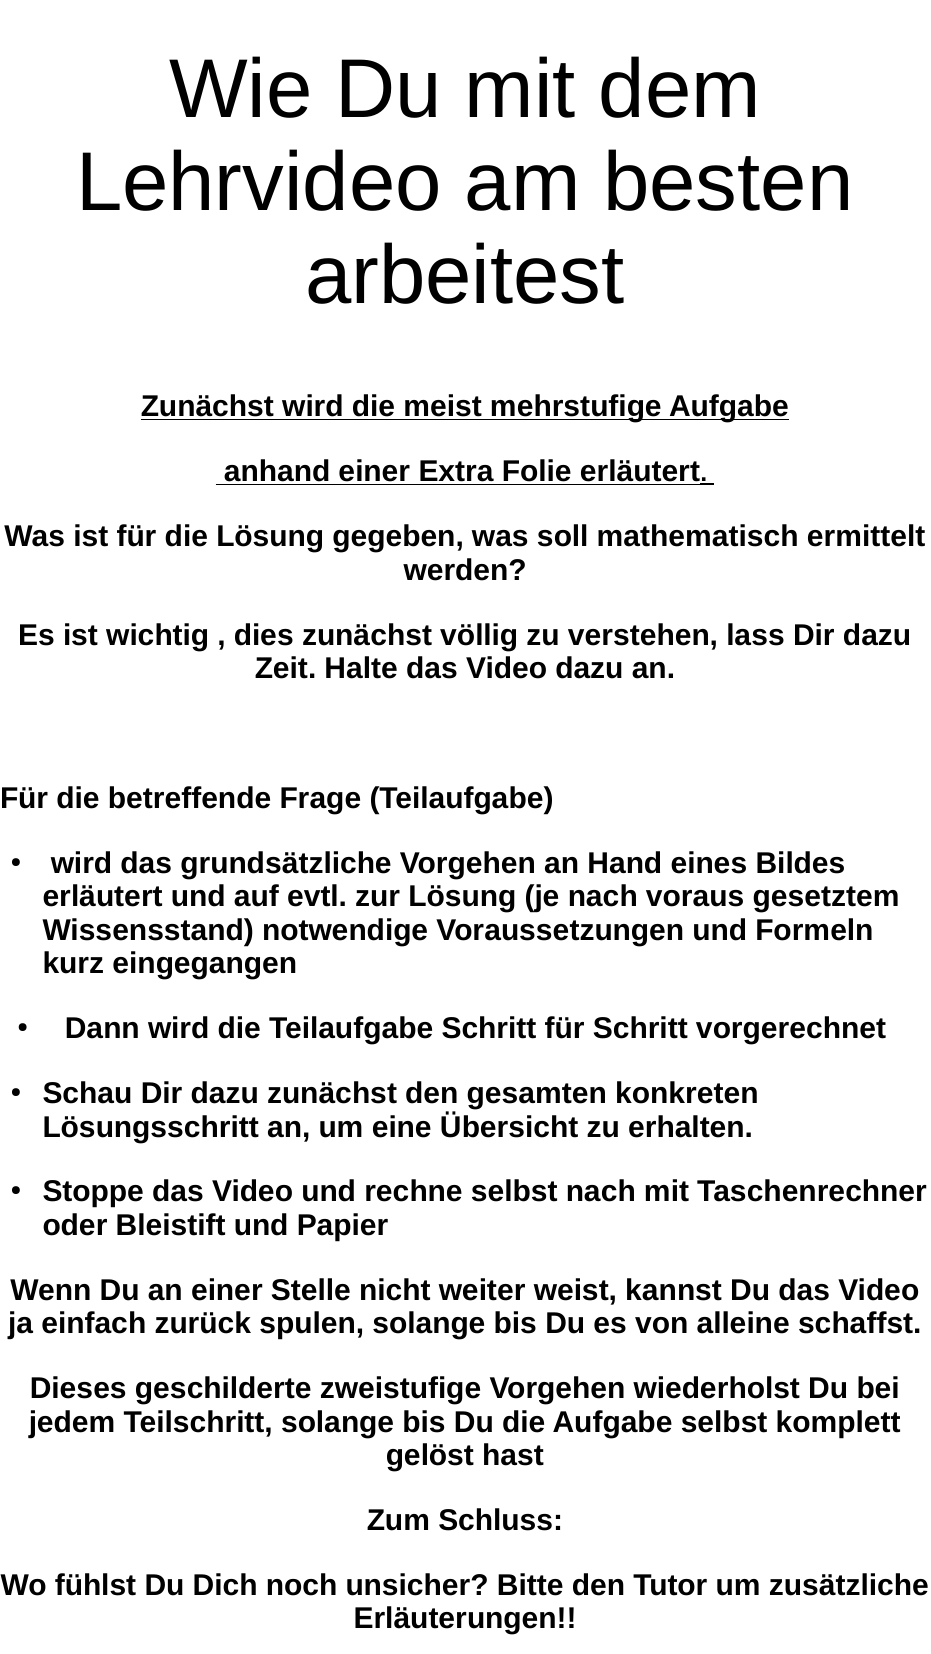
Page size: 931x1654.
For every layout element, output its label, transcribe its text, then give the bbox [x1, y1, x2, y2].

list Zunächst wird die meist mehrstufige Aufgabe anhand einer Extra Folie erläutert. Was ist für die Lösung gegeben, was soll mathematisch ermittelt werden? Es ist wichtig , dies zunächst völlig zu verstehen, lass Dir dazu Zeit. Halte das Video dazu an. Für die betreffende Frage (Teilaufgabe) wird das grundsätzliche Vorgehen an Hand eines Bildes erläutert und auf evtl. zur Lösung (je nach voraus gesetztem Wissensstand) notwendige Voraussetzungen und Formeln kurz eingegangen Dann wird die Teilaufgabe Schritt für Schritt vorgerechnet Schau Dir dazu zunächst den gesamten konkreten Lösungsschritt an, um eine Übersicht zu erhalten. Stoppe das Video und rechne selbst nach mit Taschenrechner oder Bleistift und Papier Wenn Du an einer Stelle nicht weiter weist, kannst Du das Video ja einfach zurück spulen, solange bis Du es von alleine schaffst. Dieses geschilderte zweistufige Vorgehen wiederholst Du bei jedem Teilschritt, solange bis Du die Aufgabe selbst komplett gelöst hast Zum Schluss: Wo fühlst Du Dich noch unsicher? Bitte den Tutor um zusätzliche Erläuterungen!! [0, 324, 931, 1654]
title Wie Du mit dem Lehrvideo am besten arbeitest [0, 9, 931, 324]
